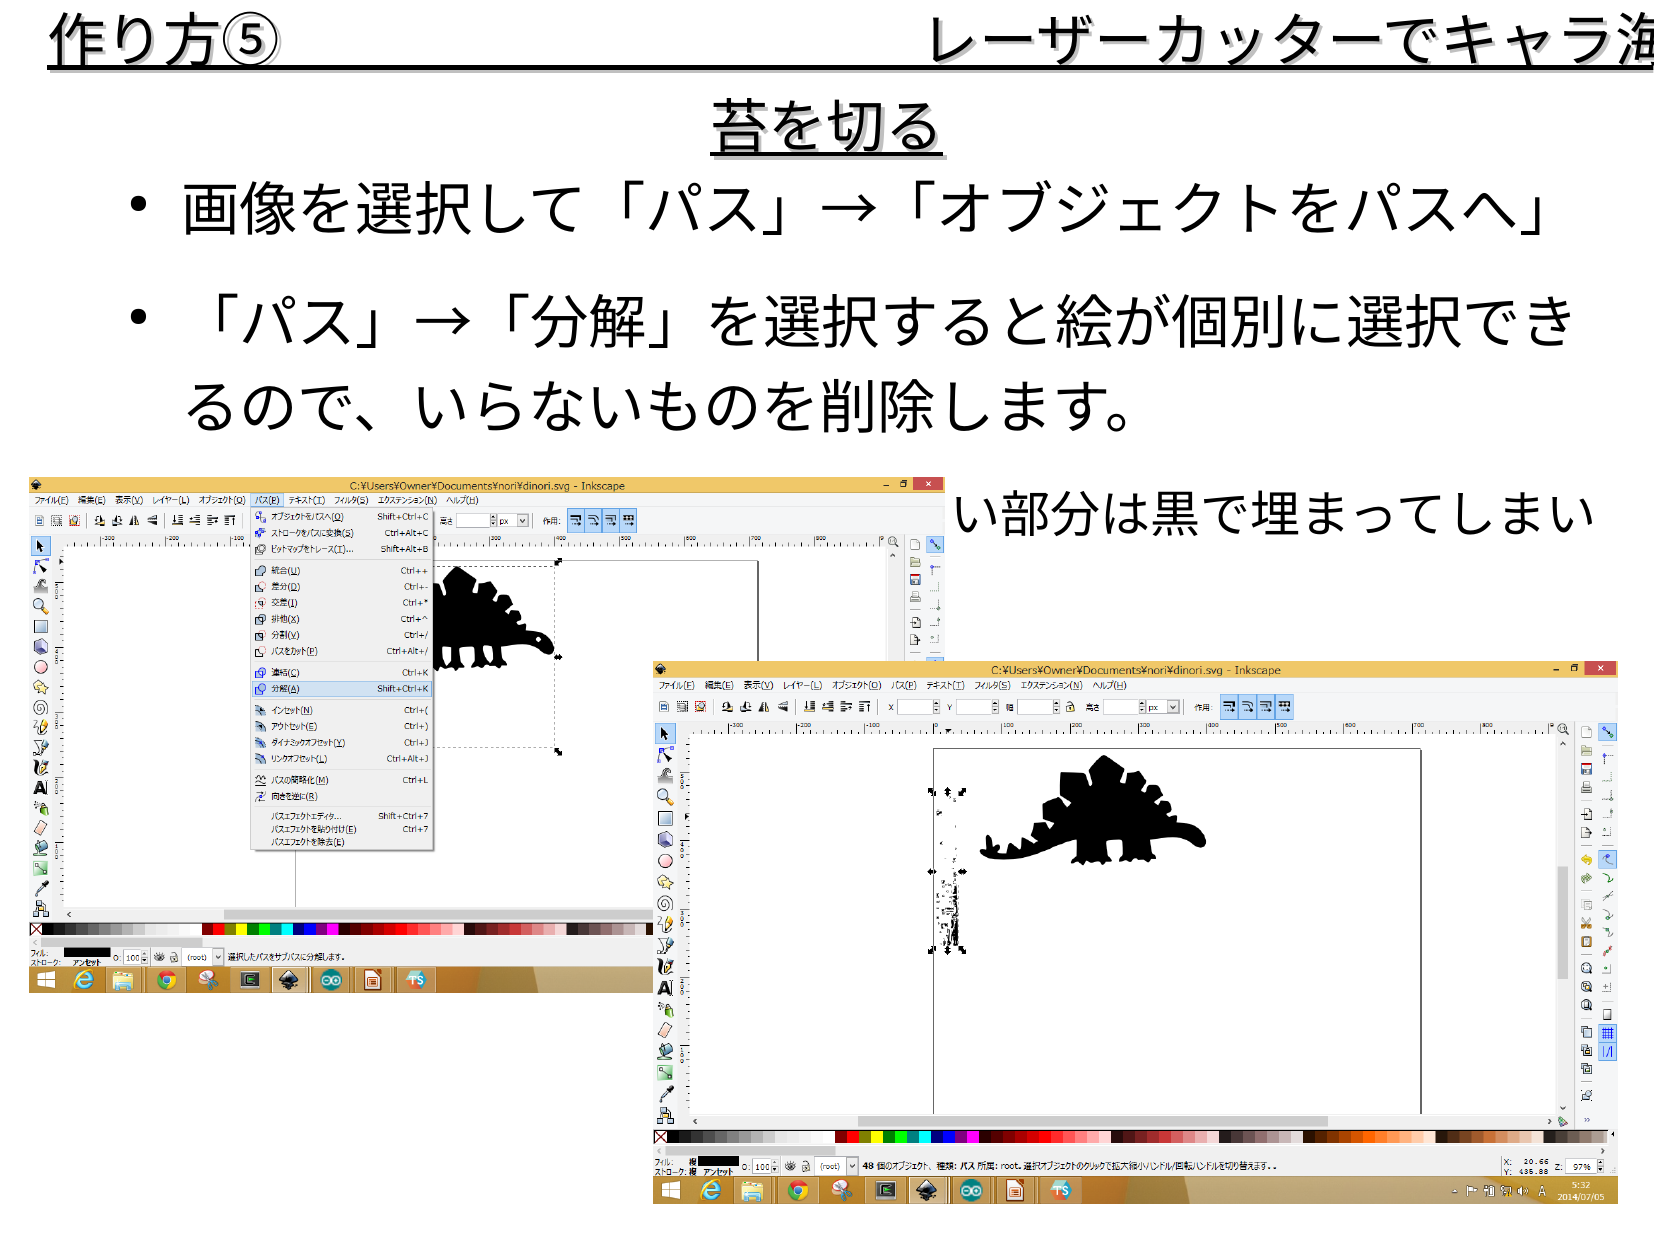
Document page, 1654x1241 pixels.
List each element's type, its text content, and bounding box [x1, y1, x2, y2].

list 画像を選択して「パス」→「オブジェクトをパスへ」 「パス」→「分解」を選択すると絵が個別に選択できるので、いらないものを削除します。 ここで、オブジェクトの中の白い部分は黒で埋まってしまいます。 [110, 178, 1599, 661]
picture [29, 477, 1618, 1204]
title 作り方⑤ レーザーカッターでキャラ海苔を切る [0, 0, 1654, 178]
